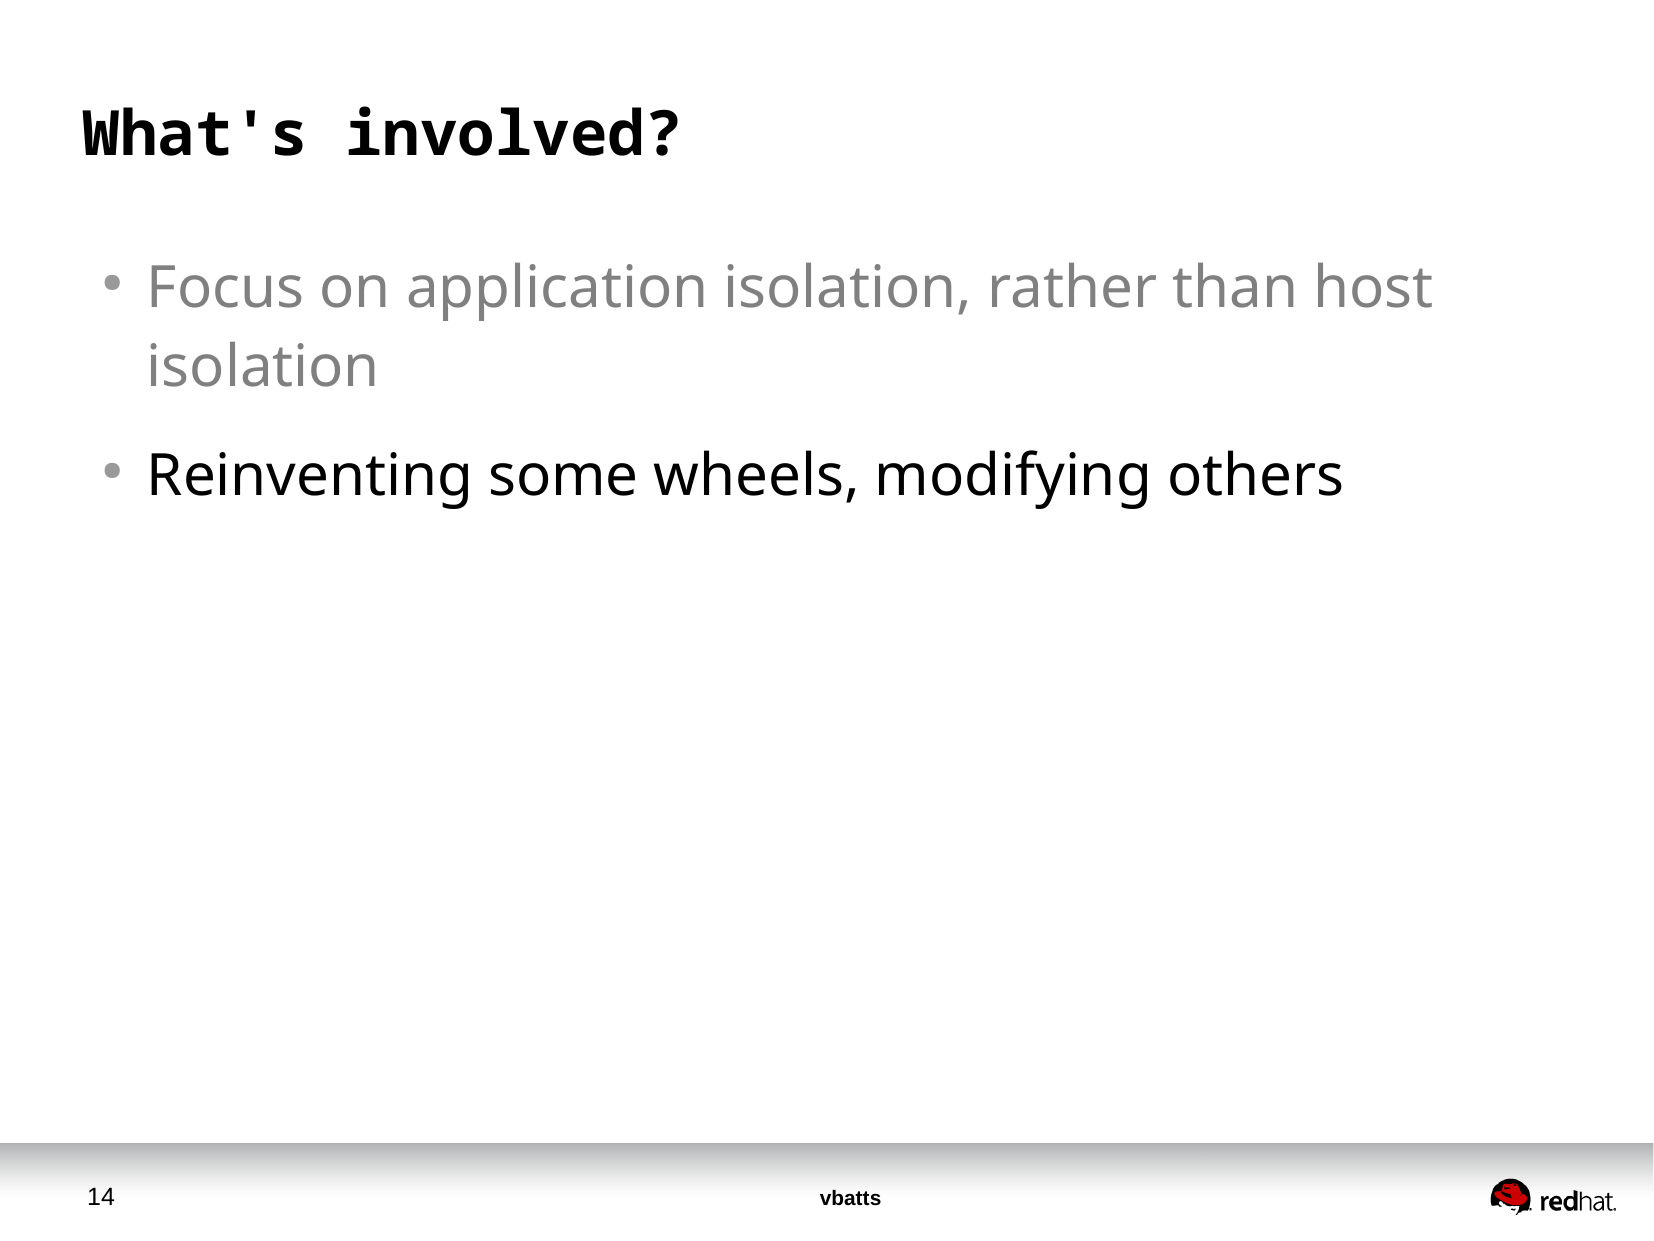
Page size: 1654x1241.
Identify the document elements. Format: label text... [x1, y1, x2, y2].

title What's involved? [82, 37, 1571, 226]
picture [0, 1143, 1654, 1241]
text_box [86, 244, 1576, 1054]
